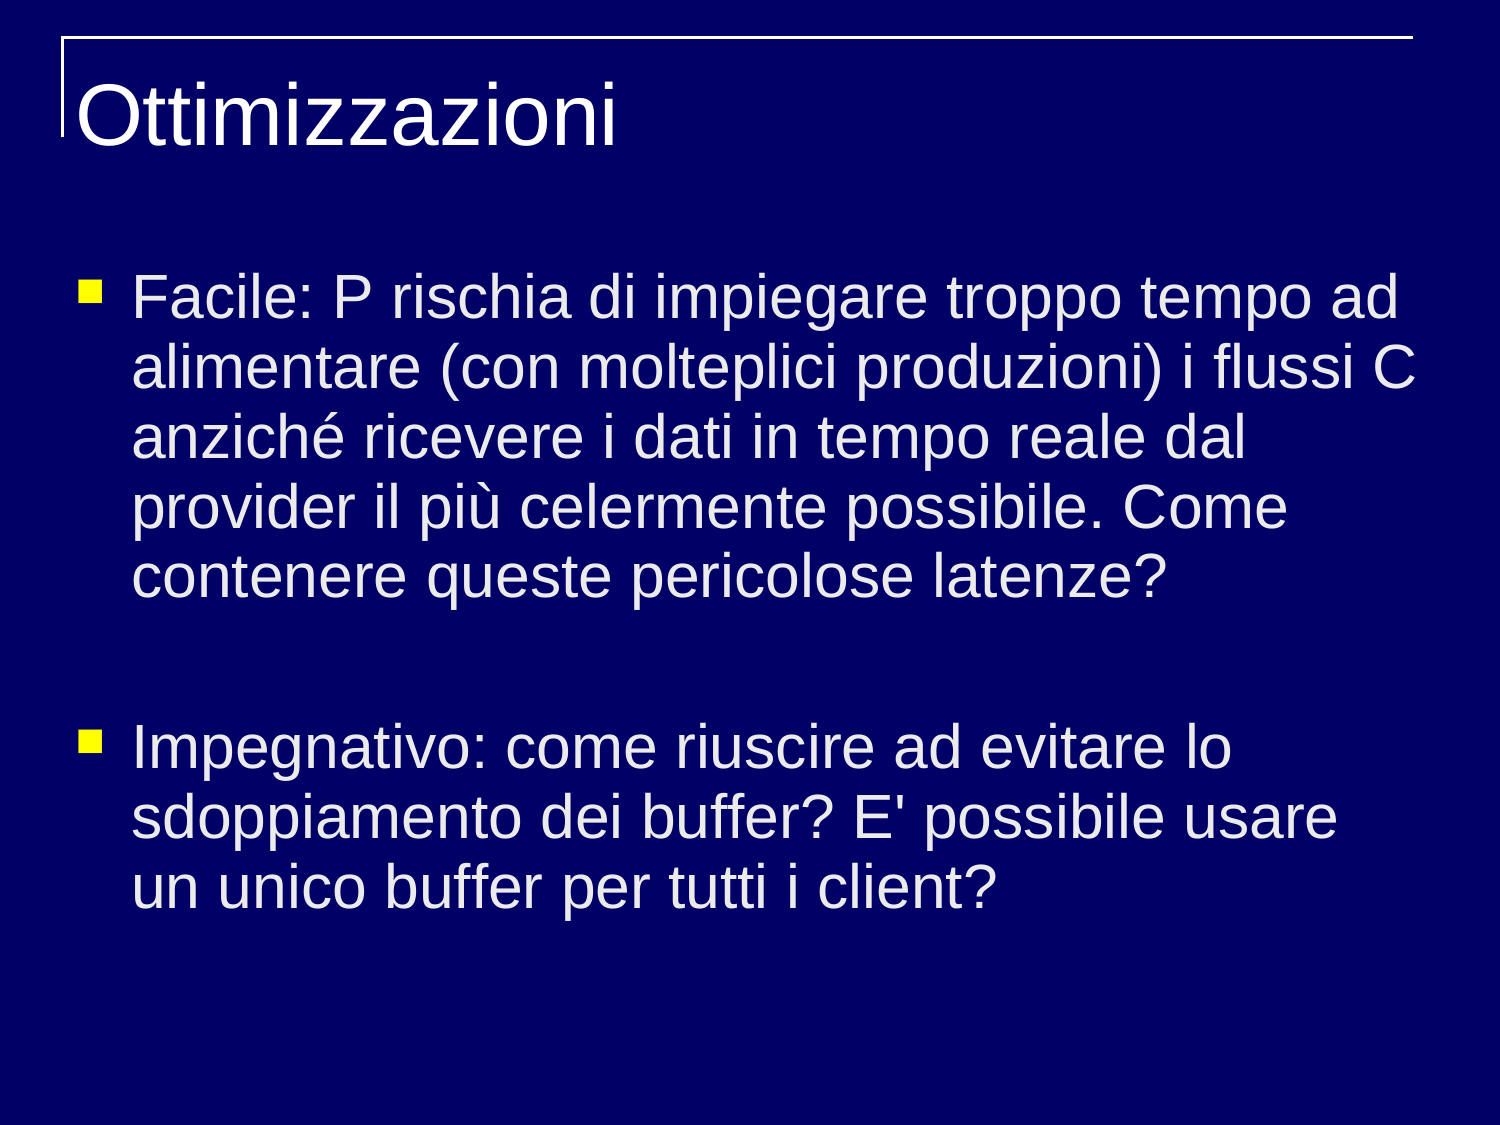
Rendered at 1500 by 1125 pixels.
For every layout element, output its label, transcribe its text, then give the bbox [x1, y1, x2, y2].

title Ottimizzazioni [75, 52, 1426, 178]
list Facile: P rischia di impiegare troppo tempo ad alimentare (con molteplici produzioni) i flussi C anziché ricevere i dati in tempo reale dal provider il più celermente possibile. Come contenere queste pericolose latenze? Impegnativo: come riuscire ad evitare lo sdoppiamento dei buffer? E' possibile usare un unico buffer per tutti i client? [75, 262, 1426, 1006]
